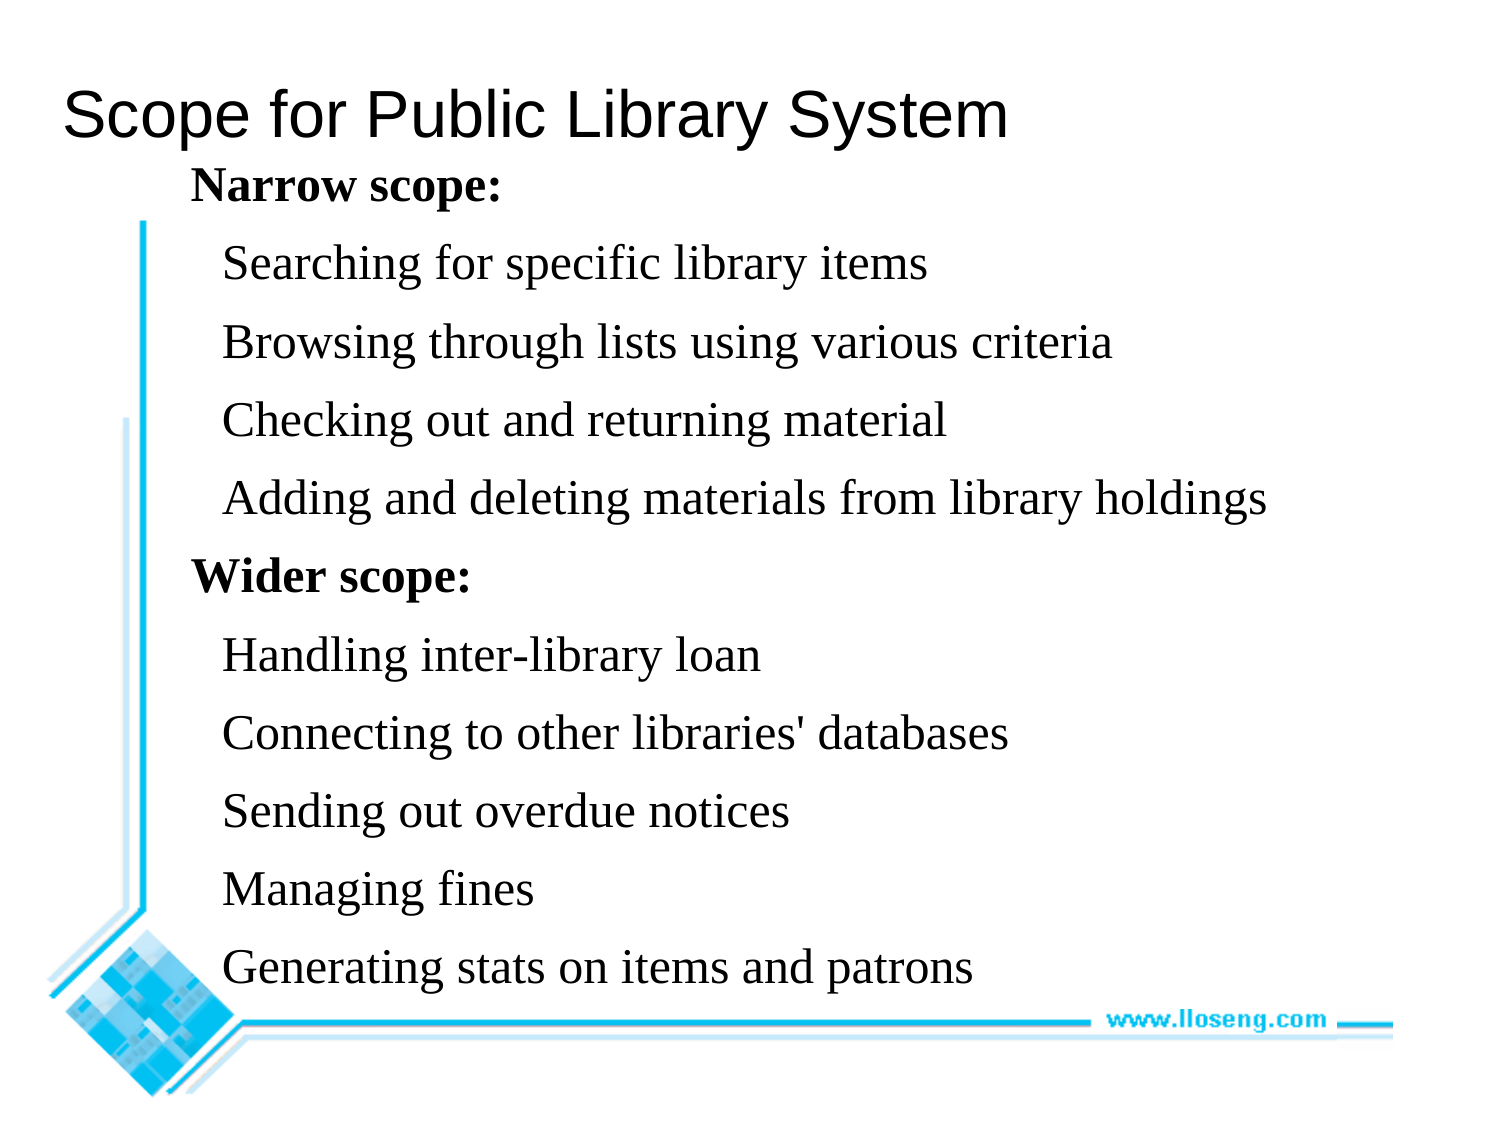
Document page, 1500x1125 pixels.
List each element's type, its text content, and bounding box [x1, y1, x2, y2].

picture [35, 209, 1363, 1099]
title Scope for Public Library System [62, 37, 1413, 188]
list Narrow scope: Searching for specific library items Browsing through lists using various criteria Checking out and returning material Adding and deleting materials from library holdings Wider scope: Handling inter-library loan Connecting to other libraries' databases Sending out overdue notices Managing fines Generating stats on items and patrons [190, 146, 1483, 1062]
